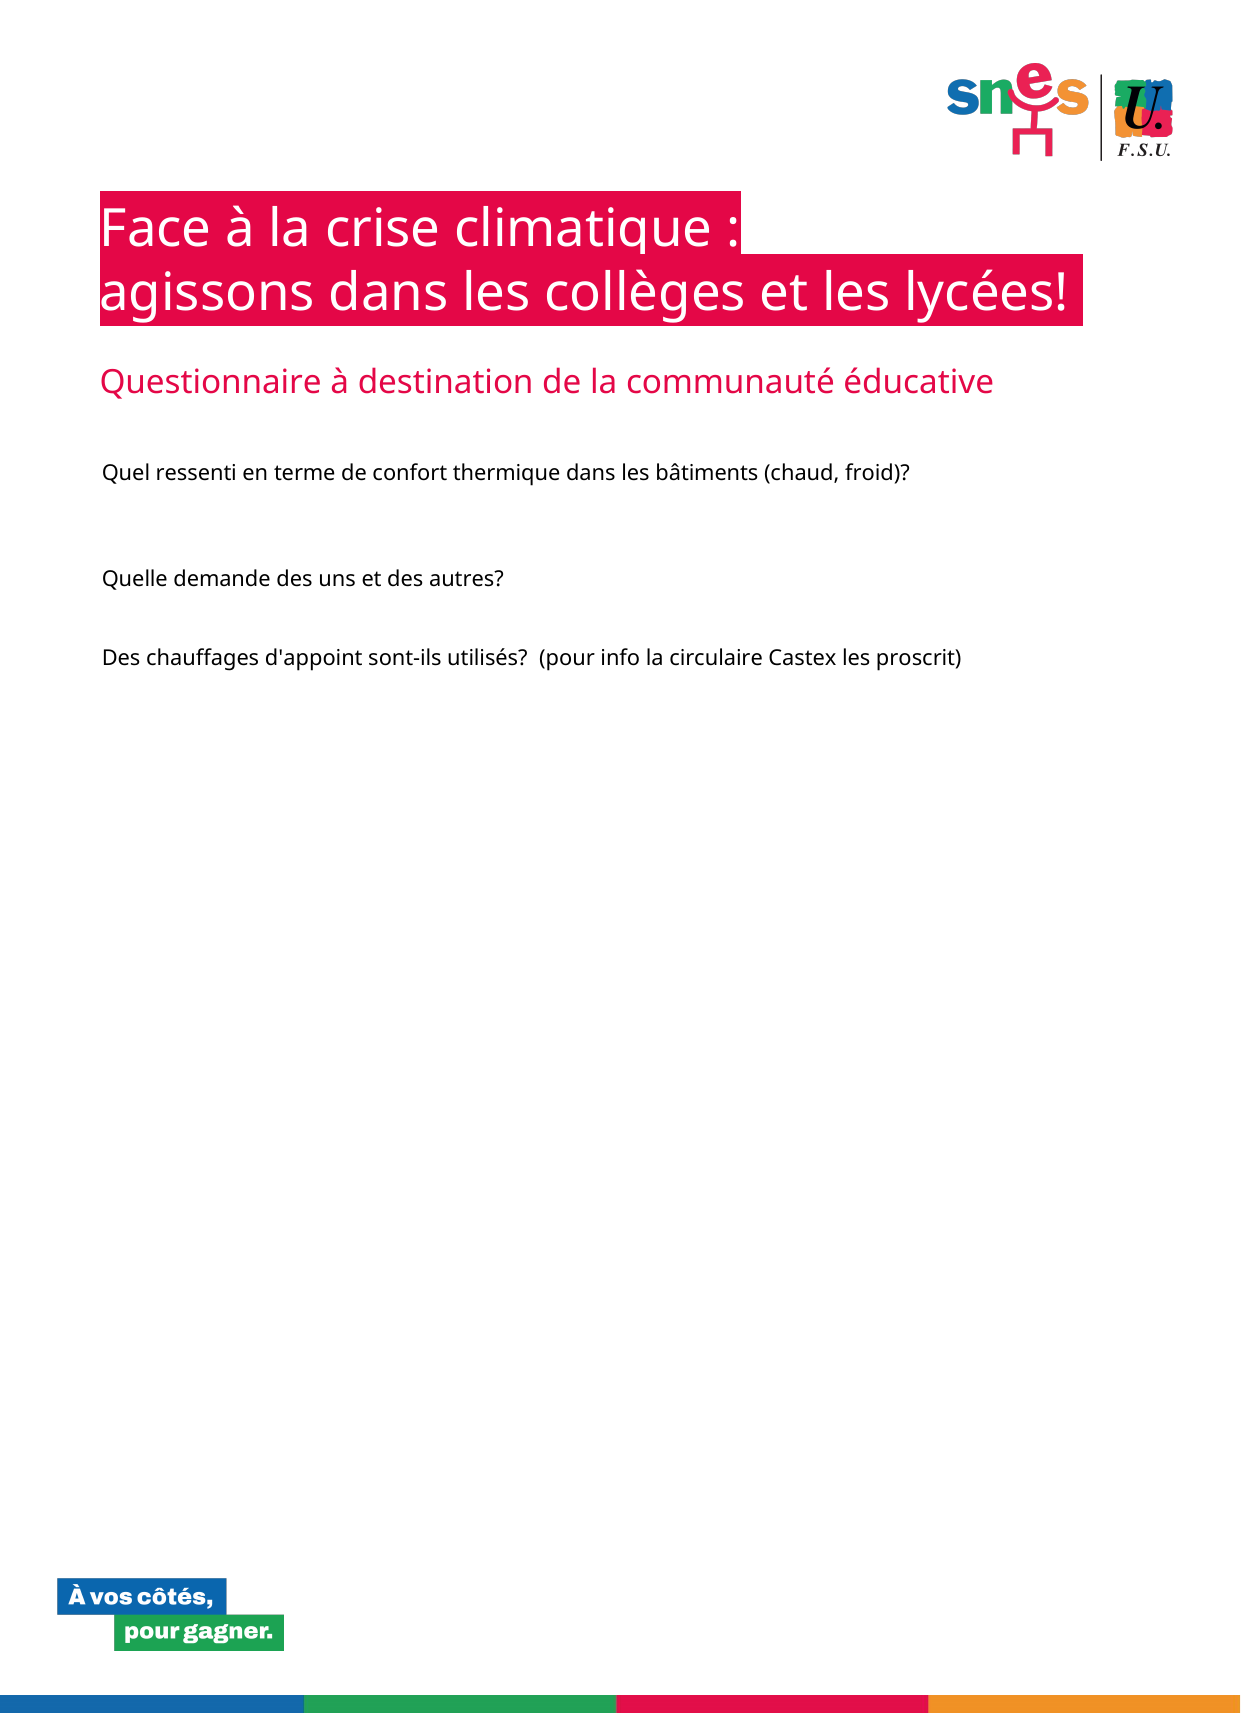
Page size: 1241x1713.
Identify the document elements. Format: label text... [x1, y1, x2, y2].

subtitle Questionnaire à destination de la communauté éducative [84, 345, 1127, 444]
title Face à la crise climatique : agissons dans les collèges et les lycées! [84, 160, 1156, 336]
text_box Quel ressenti en terme de confort thermique dans les bâtiments (chaud, froid)? Quelle demande des uns et des autres? Des chauffages d'appoint sont-ils utilisés? (pour info la circulaire Castex les proscrit) [86, 443, 1129, 844]
picture [57, 1578, 284, 1651]
picture [947, 63, 1173, 162]
picture [0, 1695, 1241, 1713]
